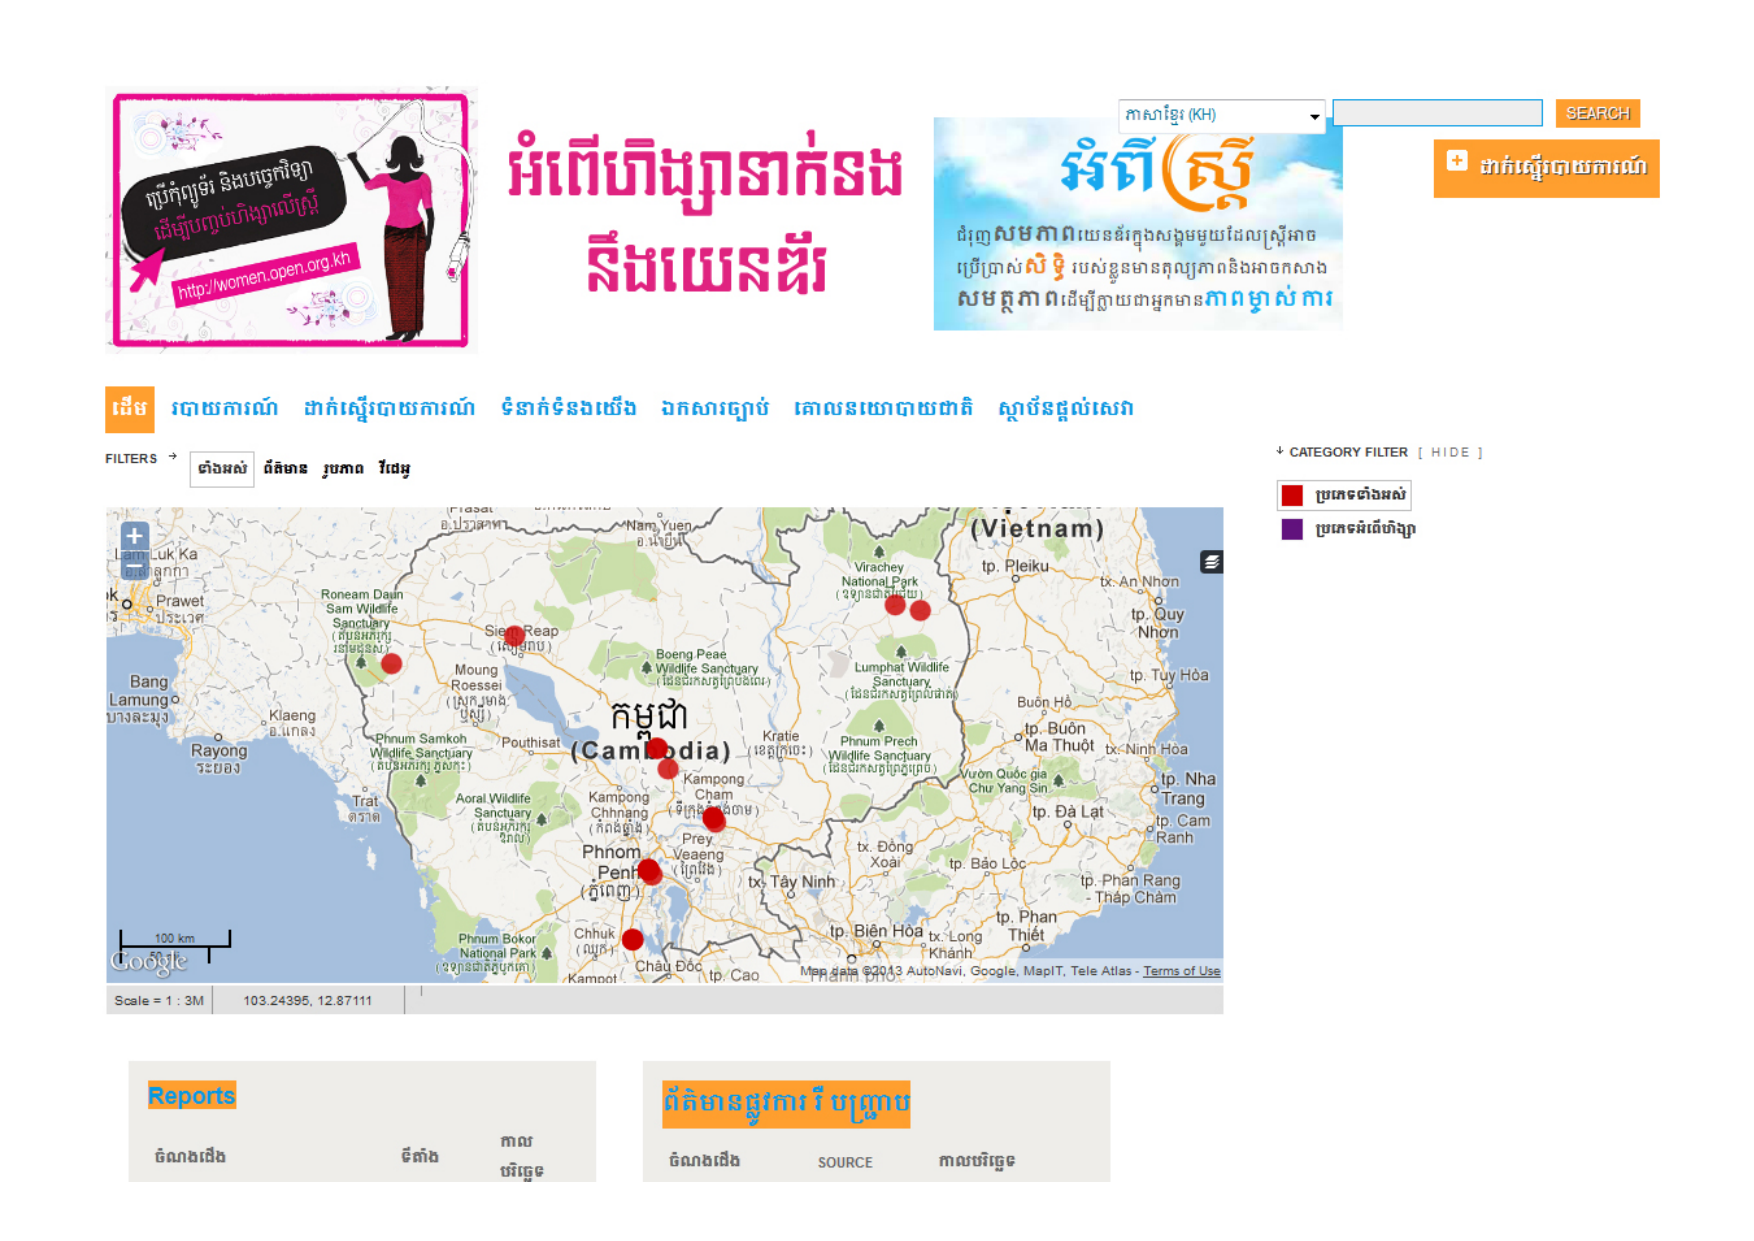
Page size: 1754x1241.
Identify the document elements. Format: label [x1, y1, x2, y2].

picture [82, 59, 1673, 1182]
